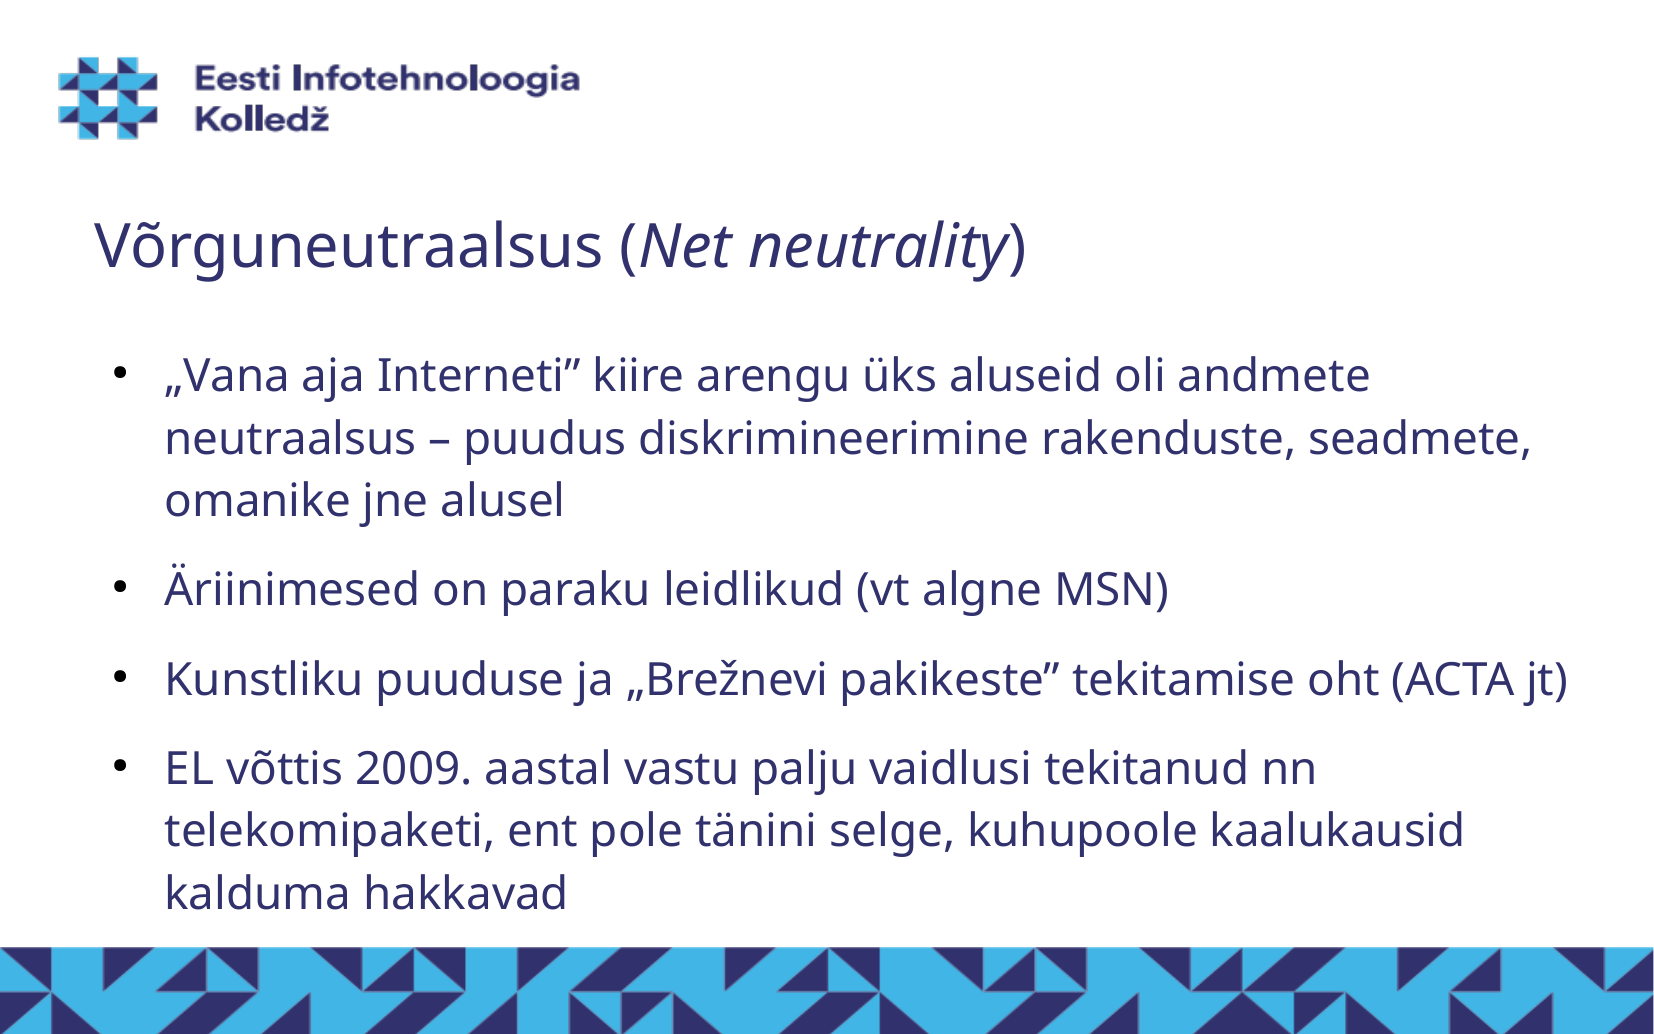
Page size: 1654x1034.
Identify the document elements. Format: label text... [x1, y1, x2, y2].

title Võrguneutraalsus (Net neutrality) [94, 157, 1607, 330]
list „Vana aja Interneti” kiire arengu üks aluseid oli andmete neutraalsus – puudus diskrimineerimine rakenduste, seadmete, omanike jne alusel Äriinimesed on paraku leidlikud (vt algne MSN) Kunstliku puuduse ja „Brežnevi pakikeste” tekitamise oht (ACTA jt) EL võttis 2009. aastal vastu palju vaidlusi tekitanud nn telekomipaketi, ent pole tänini selge, kuhupoole kaalukausid kalduma hakkavad [94, 342, 1607, 926]
